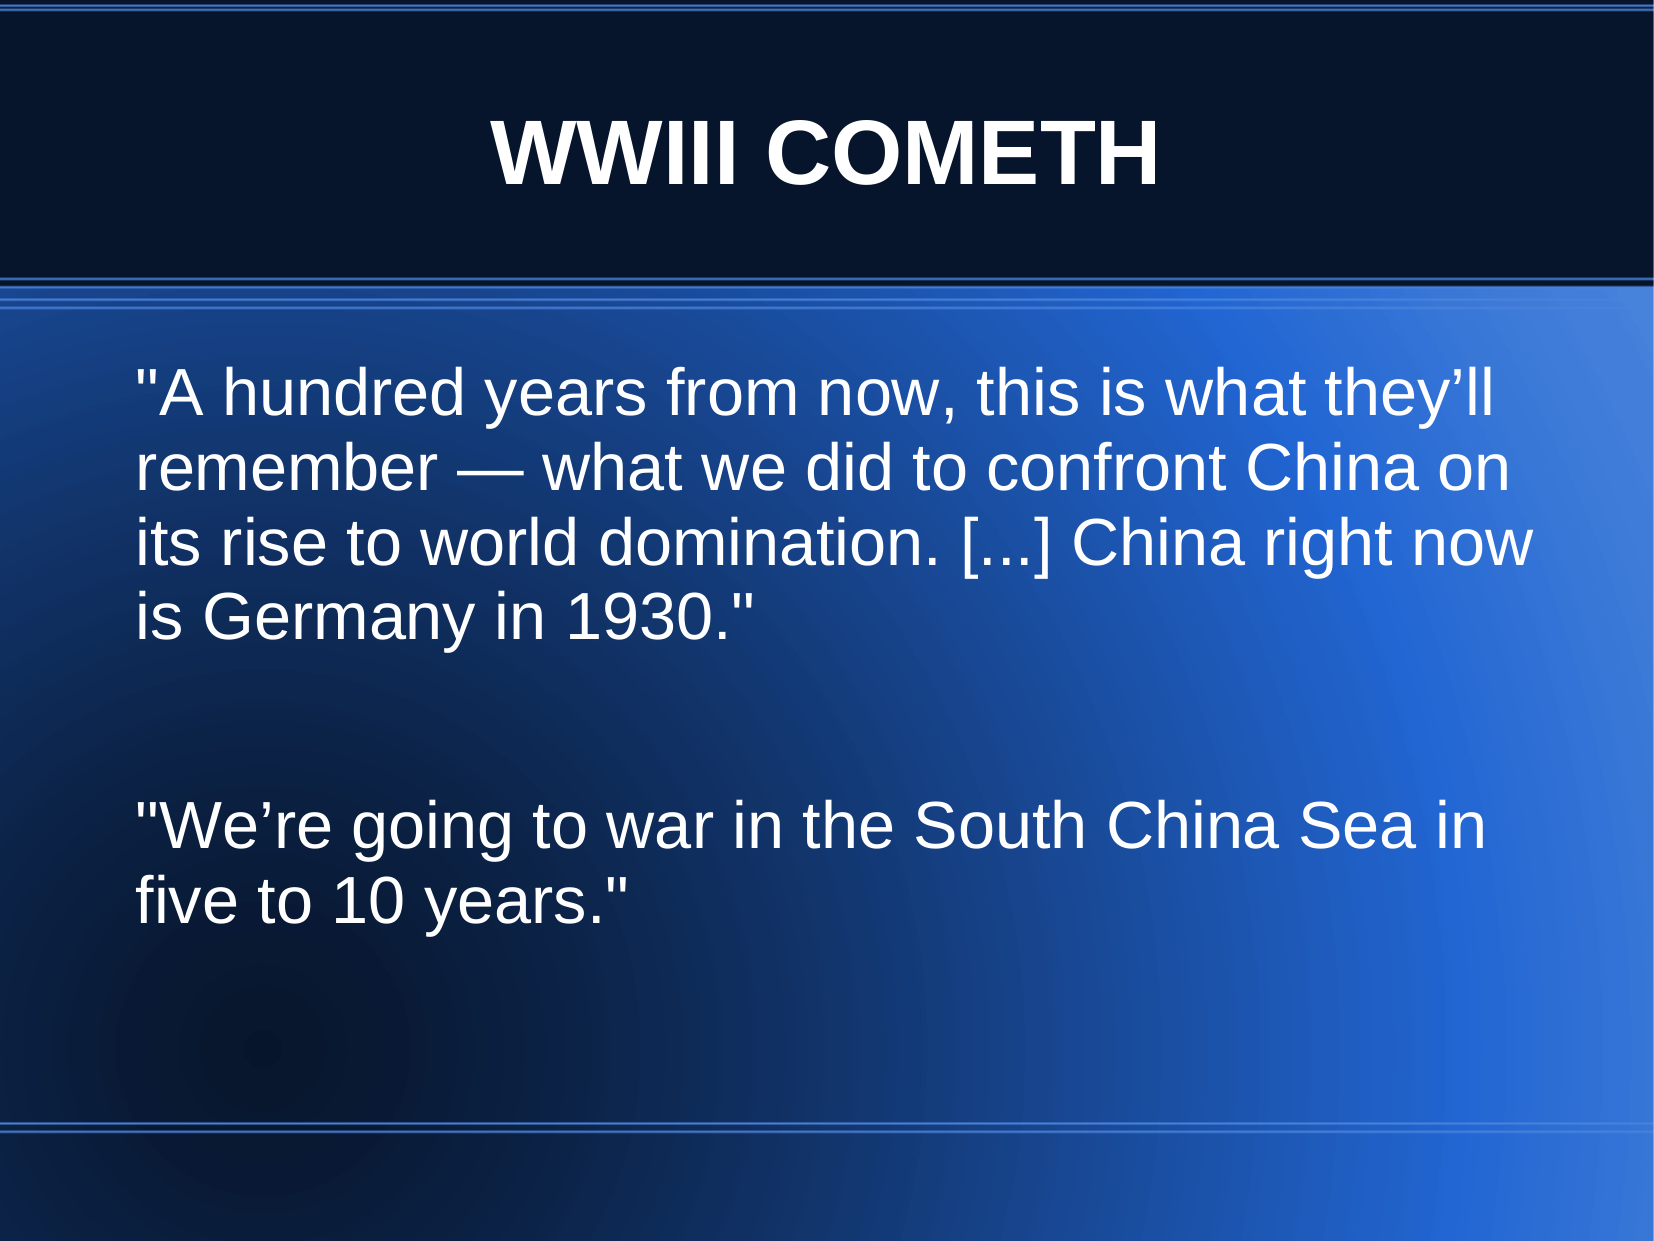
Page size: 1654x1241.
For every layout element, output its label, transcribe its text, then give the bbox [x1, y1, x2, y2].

title WWIII COMETH [82, 49, 1571, 257]
picture [0, 0, 1654, 1241]
list "A hundred years from now, this is what they’ll remember — what we did to confront China on its rise to world domination. [...] China right now is Germany in 1930." "We’re going to war in the South China Sea in five to 10 years." [64, 355, 1554, 1058]
